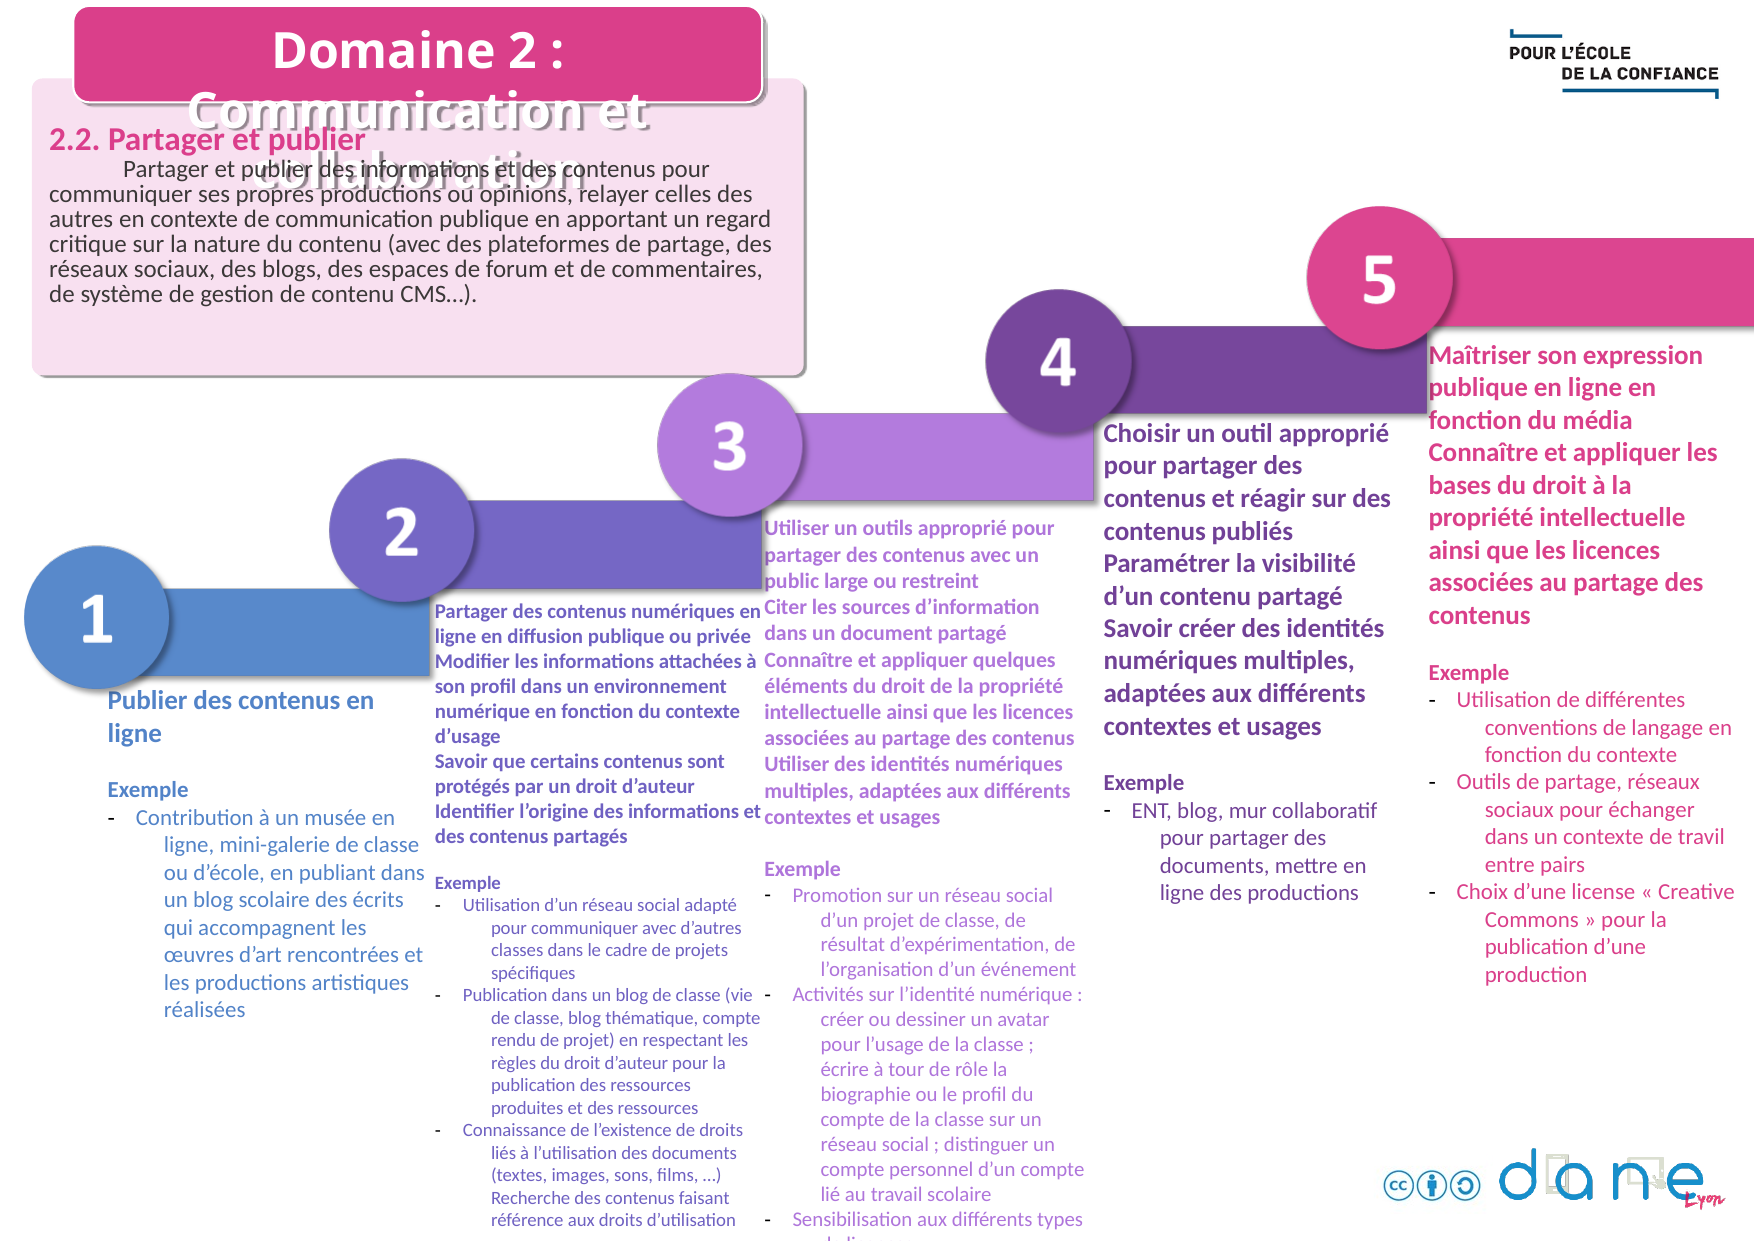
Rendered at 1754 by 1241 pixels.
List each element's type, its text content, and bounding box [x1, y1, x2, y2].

picture [20, 202, 1754, 721]
text_box [406, 103, 416, 118]
text_box [578, 103, 603, 118]
text_box [562, 106, 573, 118]
text_box Publier des contenus en ligne Exemple Contribution à un musée en ligne, mini-galerie de classe ou d’école, en publiant dans un blog scolaire des écrits qui accompagnent les œuvres d’art rencontrées et les productions artistiques réalisées [93, 721, 420, 1065]
text_box Choisir un outil approprié pour partager des contenus et réagir sur des contenus publiés Paramétrer la visibilité d’un contenu partagé Savoir créer des identités numériques multiples, adaptées aux différents contextes et usages Exemple ENT, blog, mur collaboratif pour partager des documents, mettre en ligne des productions [1089, 721, 1414, 913]
text_box [376, 103, 383, 118]
text_box [530, 106, 541, 118]
text_box [228, 106, 239, 118]
text_box [495, 103, 509, 118]
text_box Partager des contenus numériques en ligne en diffusion publique ou privée Modifier les informations attachées à son profil dans un environnement numérique en fonction du contexte d’usage Savoir que certains contenus sont protégés par un droit d’auteur Identifier l’origine des informations et des contenus partagés Exemple Utilisation d’un réseau social adapté pour communiquer avec d’autres classes dans le cadre de projets spécifiques Publication dans un blog de classe (vie de classe, blog thématique, compte rendu de projet) en respectant les règles du droit d’auteur pour la publication des ressources produites et des ressources Connaissance de l’existence de droits liés à l’utilisation des documents (textes, images, sons, films, …) Recherche des contenus faisant référence aux droits d’utilisation [420, 721, 749, 1238]
text_box [243, 103, 253, 118]
text_box [293, 103, 302, 118]
picture [1364, 1139, 1729, 1214]
text_box [309, 106, 319, 118]
text_box [358, 103, 369, 118]
text_box [277, 106, 287, 118]
text_box 2.2. Partager et publier Partager et publier des informations et des contenus pour communiquer ses propres productions ou opinions, relayer celles des autres en contexte de communication publique en apportant un regard critique sur la nature du contenu (avec des plateformes de partage, des réseaux sociaux, des blogs, des espaces de forum et de commentaires, de système de gestion de contenu CMS…). [34, 118, 804, 355]
text_box [326, 106, 336, 118]
picture [1493, 12, 1734, 113]
text_box [342, 103, 351, 118]
text_box [638, 78, 804, 118]
text_box [423, 103, 433, 118]
text_box [545, 103, 555, 118]
text_box Maîtriser son expression publique en ligne en fonction du média Connaître et appliquer les bases du droit à la propriété intellectuelle ainsi que les licences associées au partage des contenus Exemple Utilisation de différentes conventions de langage en fonction du contexte Outils de partage, réseaux sociaux pour échanger dans un contexte de travil entre pairs Choix d’une license « Creative Commons » pour la publication d’une production [1414, 721, 1754, 994]
text_box Domaine 2 : Communication et collaboration [73, 5, 763, 103]
text_box Utiliser un outils approprié pour partager des contenus avec un public large ou restreint Citer les sources d’information dans un document partagé Connaître et appliquer quelques éléments du droit de la propriété intellectuelle ainsi que les licences associées au partage des contenus Utiliser des identités numériques multiples, adaptées aux différents contextes et usages Exemple Promotion sur un réseau social d’un projet de classe, de résultat d’expérimentation, de l’organisation d’un événement Activités sur l’identité numérique : créer ou dessiner un avatar pour l’usage de la classe ; écrire à tour de rôle la biographie ou le profil du compte de la classe sur un réseau social ; distinguer un compte personnel d’un compte lié au travail scolaire Sensibilisation aux différents types de licences [749, 721, 1100, 1241]
text_box [437, 103, 472, 118]
text_box [197, 103, 224, 118]
text_box [478, 103, 488, 118]
text_box [260, 106, 270, 118]
text_box [607, 106, 617, 111]
text_box [31, 78, 190, 202]
text_box [390, 106, 401, 118]
text_box [516, 103, 526, 118]
text_box [607, 103, 631, 118]
